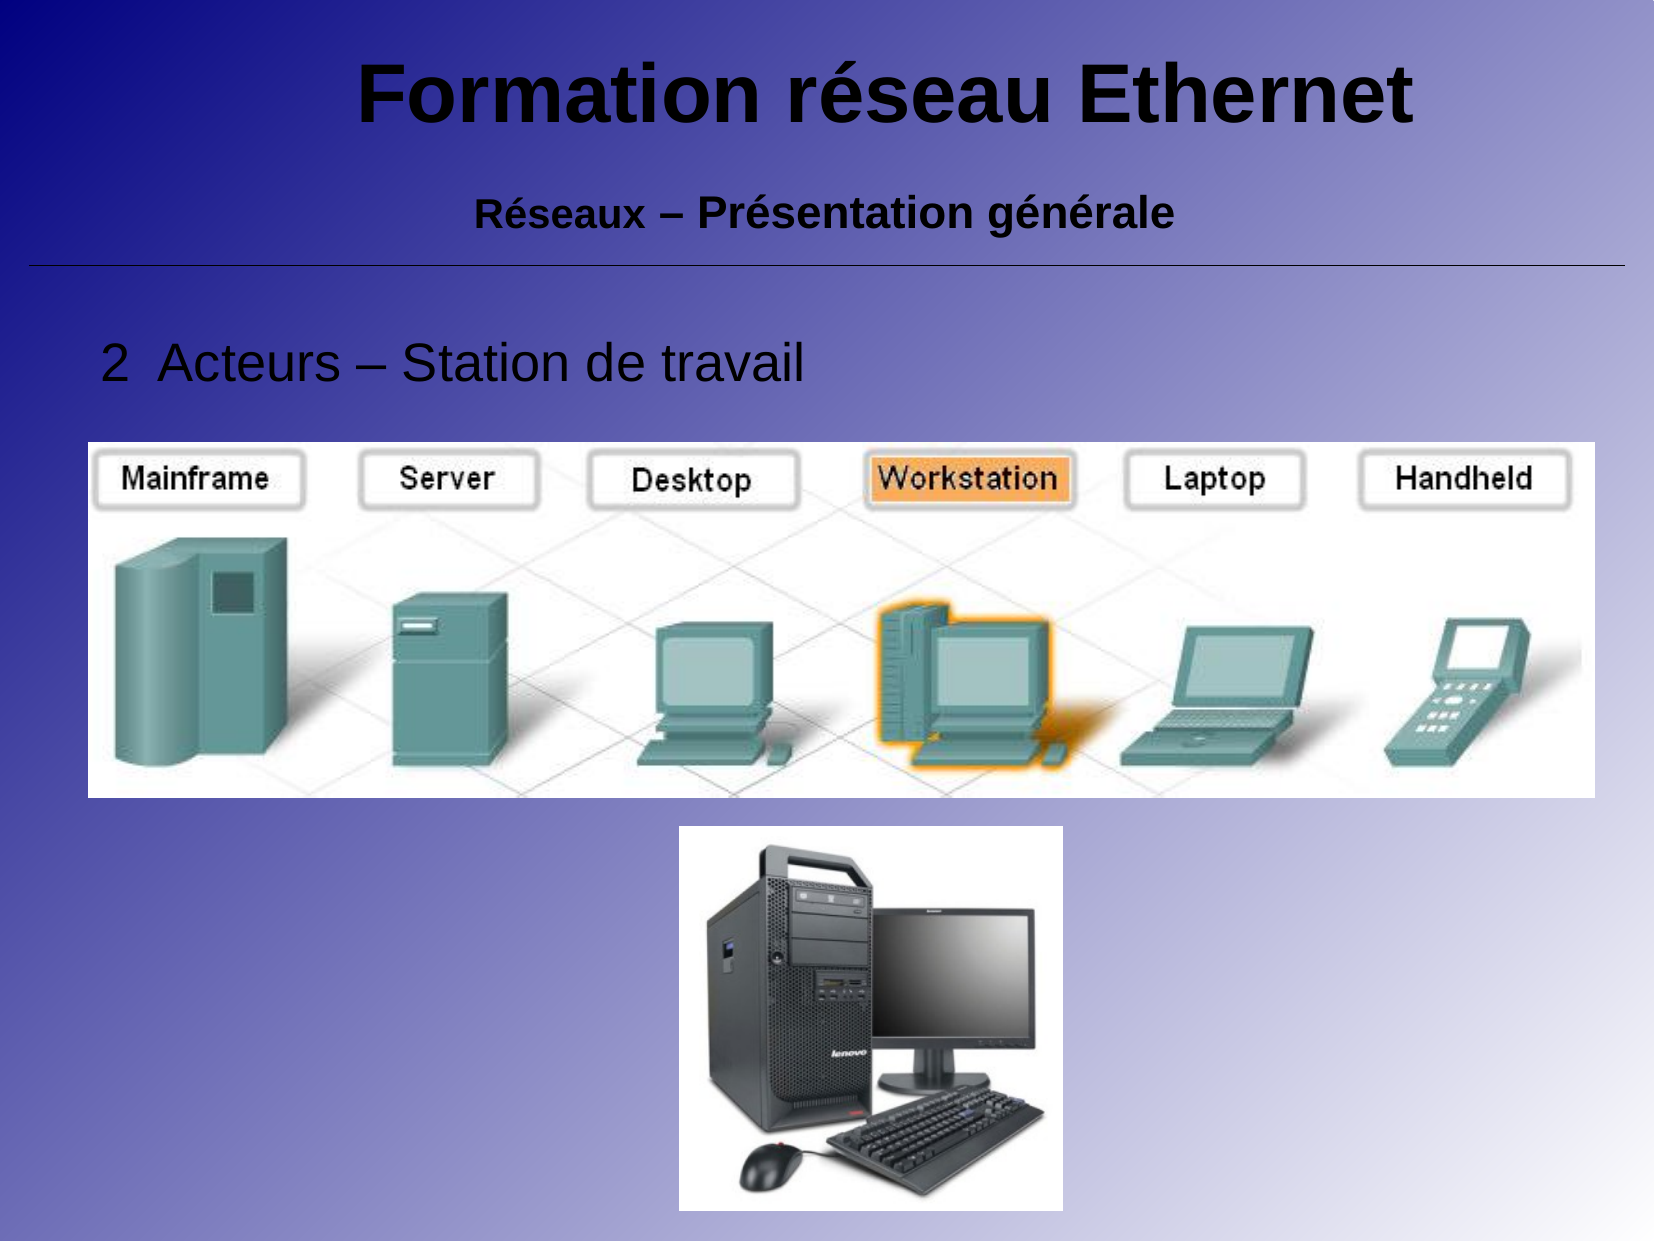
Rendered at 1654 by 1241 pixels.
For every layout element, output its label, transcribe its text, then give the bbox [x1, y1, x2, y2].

text_box 2 Acteurs – Station de travail [85, 324, 822, 401]
picture [679, 826, 1063, 1211]
picture [88, 442, 1595, 798]
text_box Formation réseau Ethernet [324, 39, 1447, 148]
text_box Réseaux – Présentation générale [29, 266, 1621, 354]
text_box Réseaux – Présentation générale [29, 177, 1621, 265]
